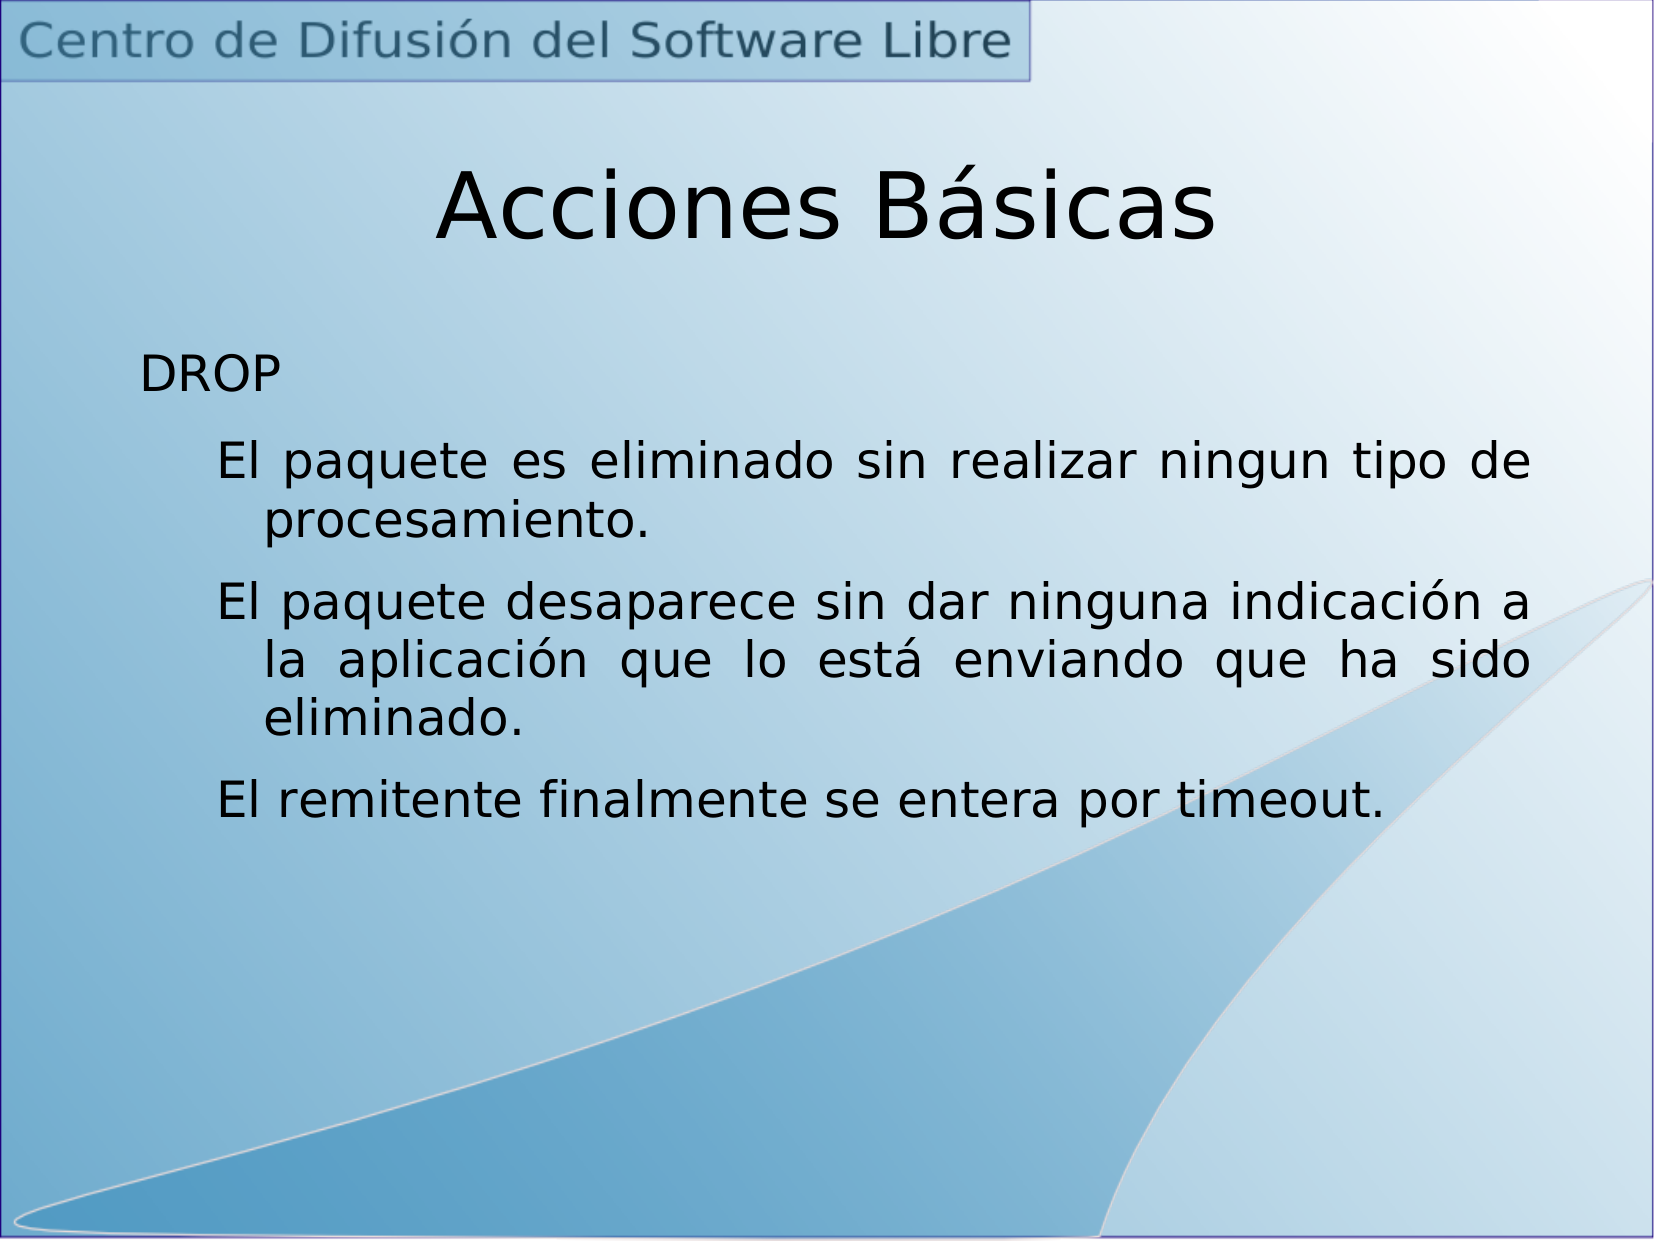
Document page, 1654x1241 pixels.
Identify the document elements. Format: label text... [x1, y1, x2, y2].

list DROP El paquete es eliminado sin realizar ningun tipo de procesamiento. El paquete desaparece sin dar ninguna indicación a la aplicación que lo está enviando que ha sido eliminado. El remitente finalmente se entera por timeout. [121, 344, 1534, 1127]
title Acciones Básicas [121, 102, 1534, 311]
picture [0, 0, 1654, 1241]
